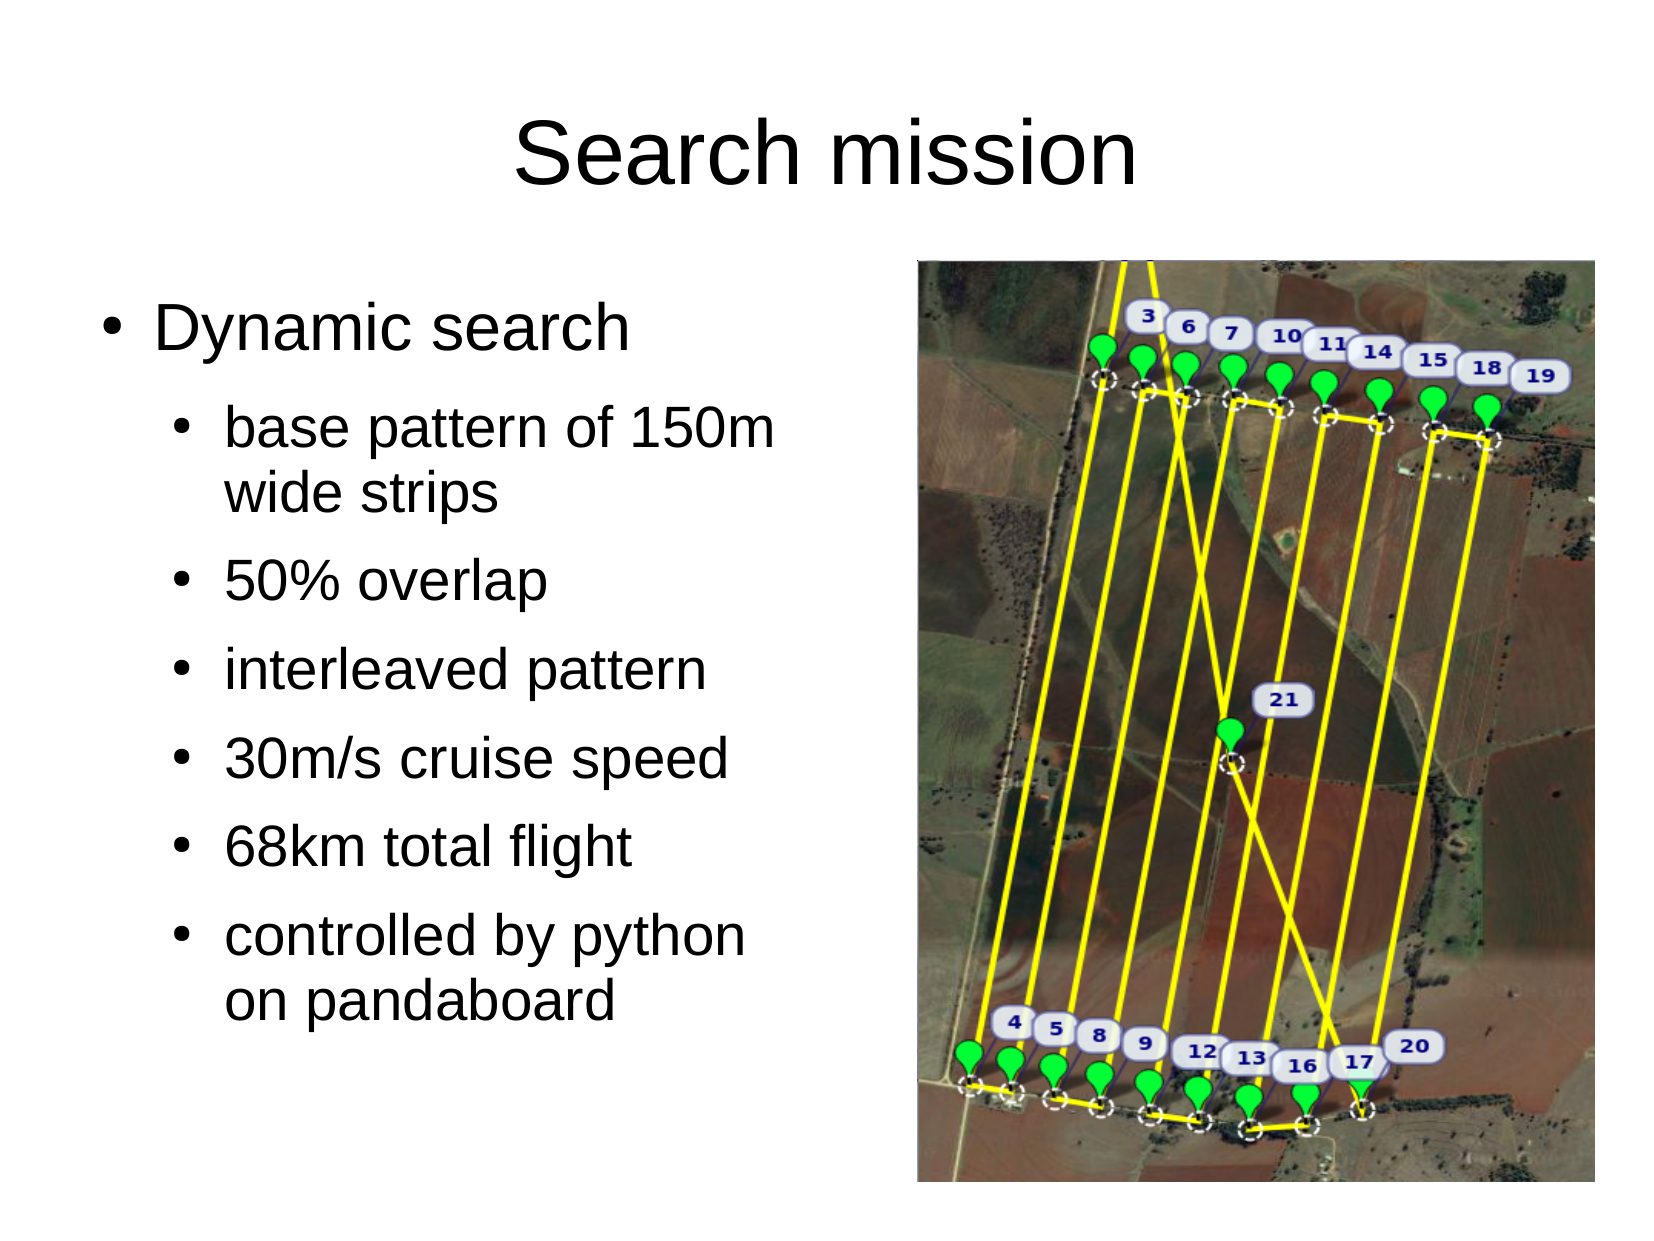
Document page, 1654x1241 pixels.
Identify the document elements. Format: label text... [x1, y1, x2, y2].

title Search mission [82, 49, 1571, 257]
list Dynamic search base pattern of 150m wide strips 50% overlap interleaved pattern 30m/s cruise speed 68km total flight controlled by python on pandaboard [82, 290, 809, 1109]
picture [917, 260, 1595, 1182]
